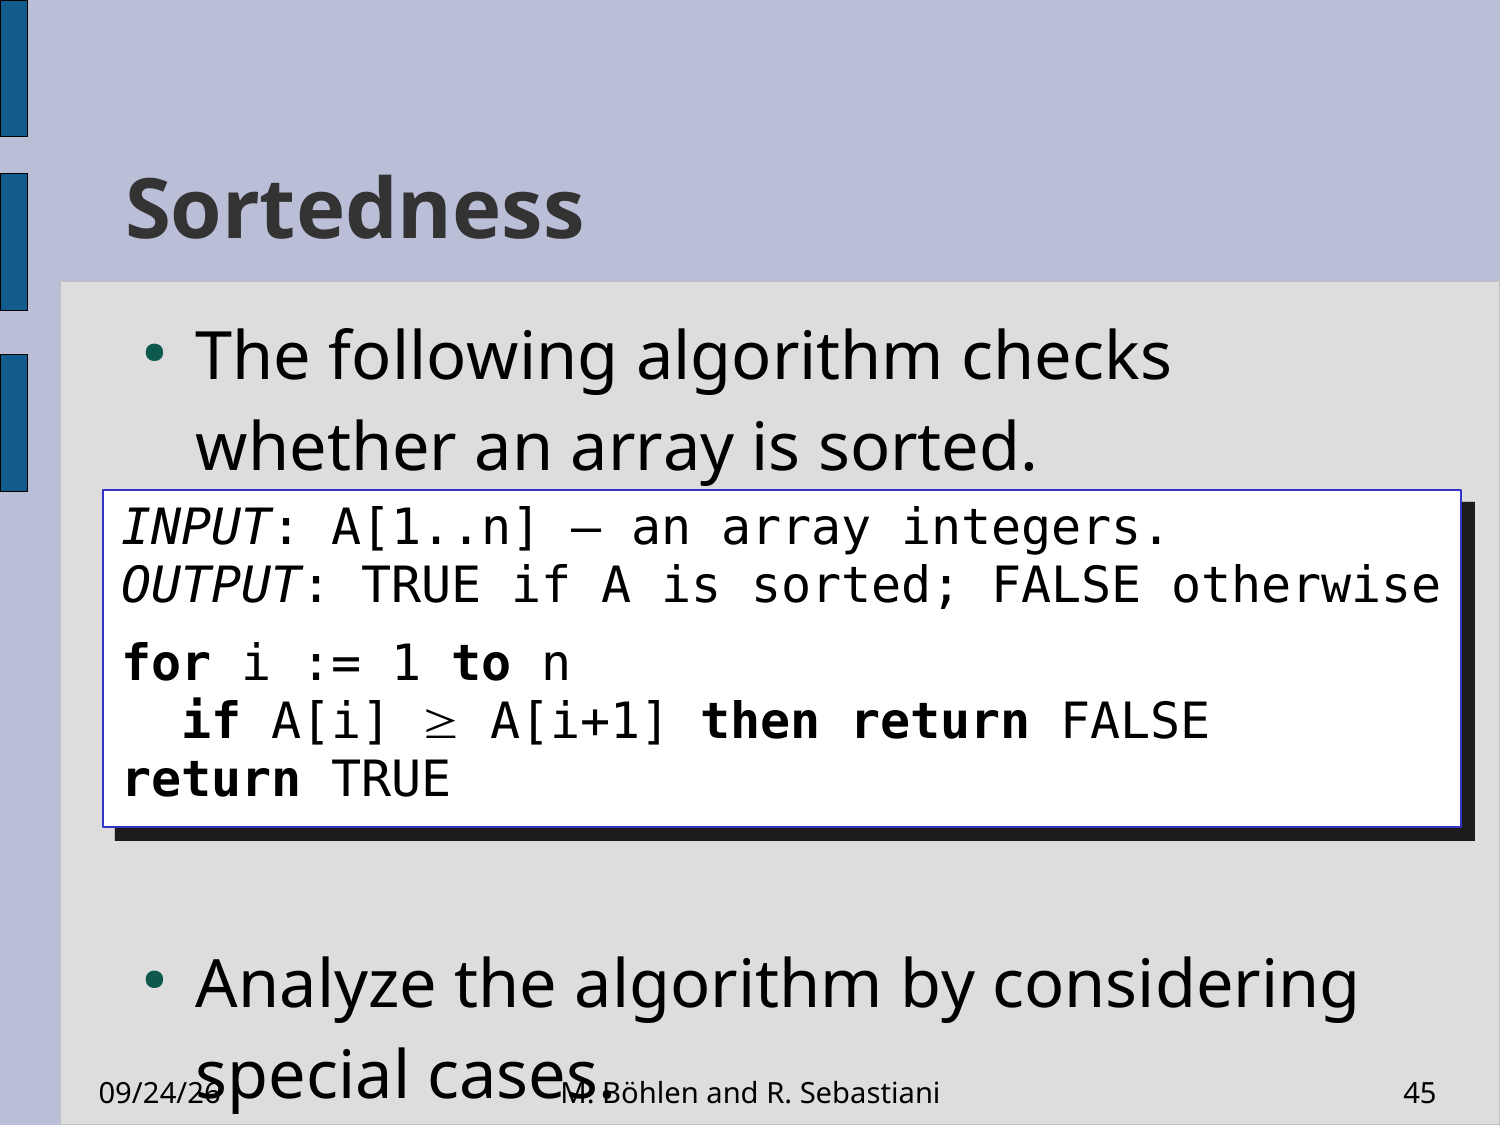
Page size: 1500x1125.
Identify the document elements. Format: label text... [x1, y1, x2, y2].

list INPUT: A[1..n] – an array integers. OUTPUT: TRUE if A is sorted; FALSE otherwise for i := 1 to n if A[i]  A[i+1] then return FALSE return TRUE [103, 490, 1461, 927]
list The following algorithm checks whether an array is sorted. Analyze the algorithm by considering special cases. [110, 422, 1392, 490]
list [61, 226, 1433, 422]
list The following algorithm checks whether an array is sorted. Analyze the algorithm by considering special cases. [110, 927, 1392, 1044]
title Sortedness [110, 67, 1392, 226]
